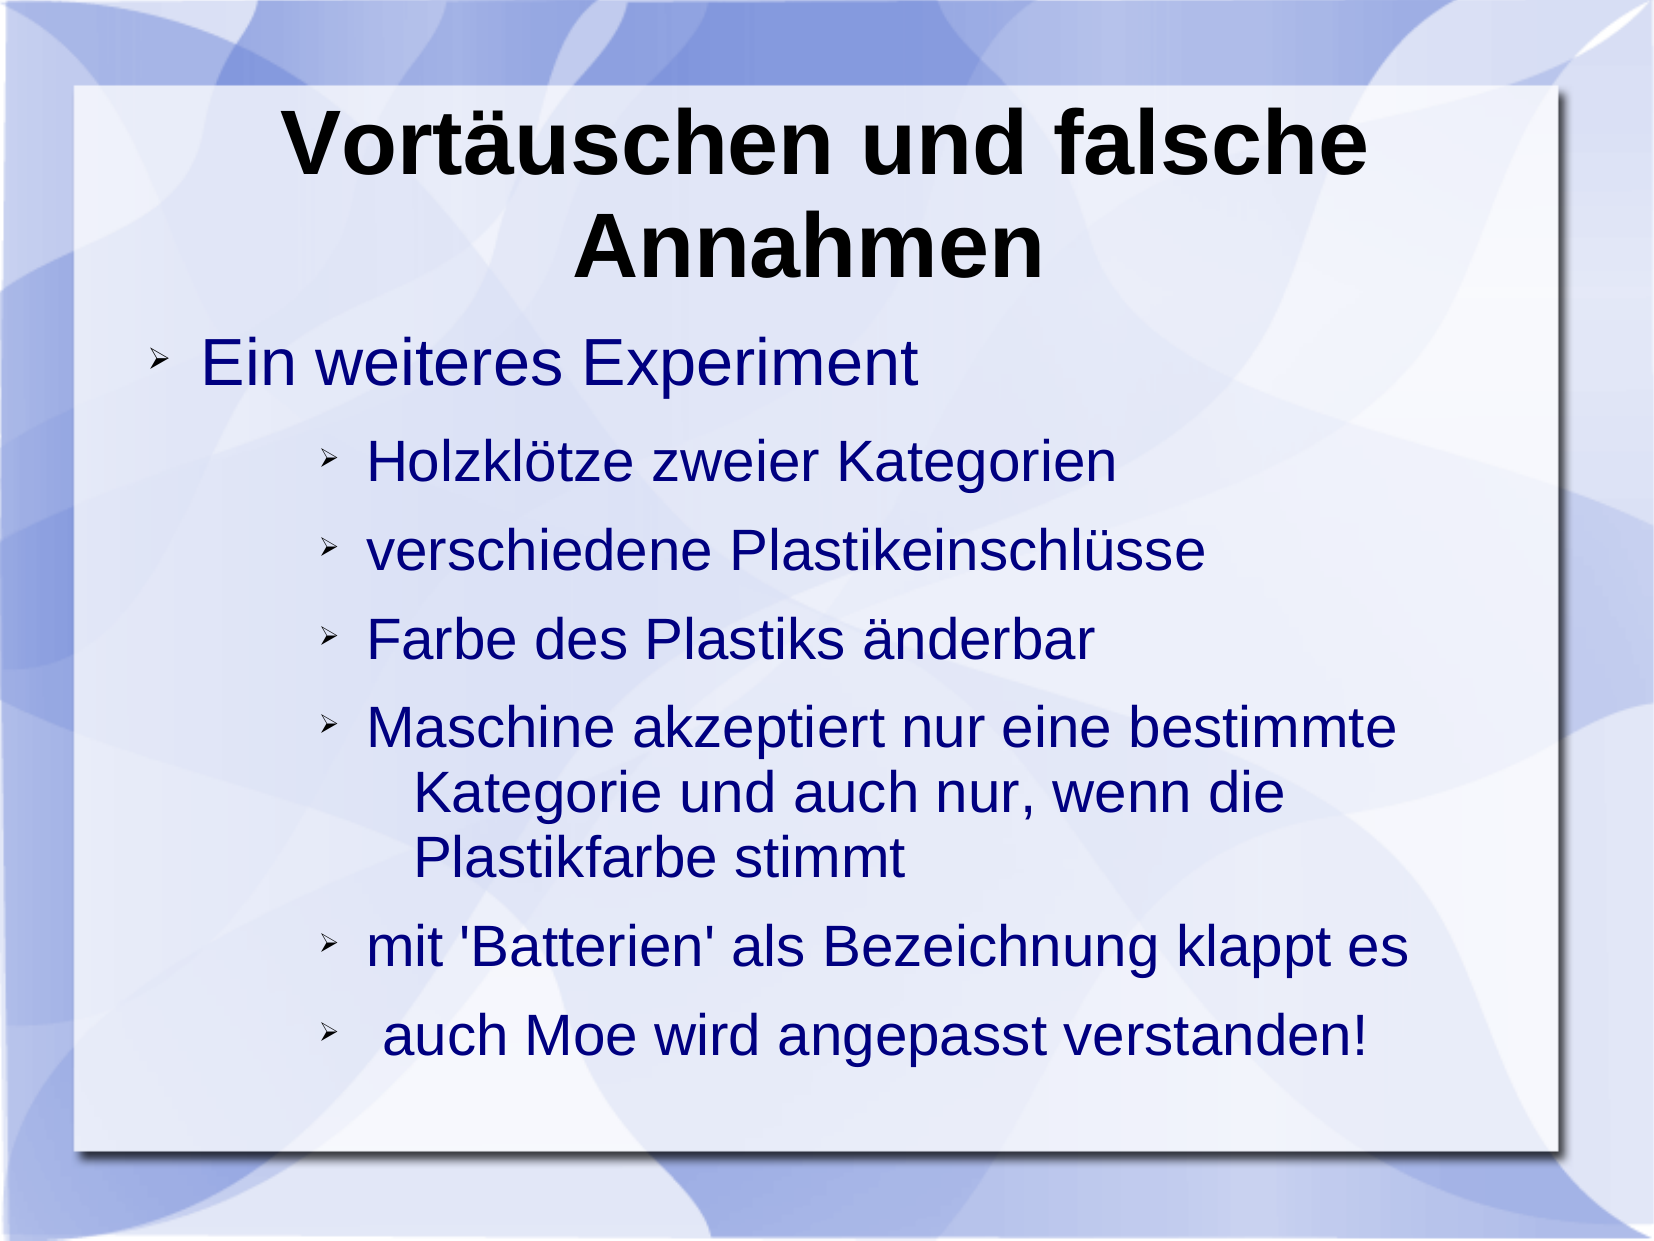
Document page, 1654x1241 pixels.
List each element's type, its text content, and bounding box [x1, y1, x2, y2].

picture [0, 0, 1654, 1241]
title Vortäuschen und falsche Annahmen [82, 91, 1536, 297]
list Ein weiteres Experiment Holzklötze zweier Kategorien verschiedene Plastikeinschlüsse Farbe des Plastiks änderbar Maschine akzeptiert nur eine bestimmte Kategorie und auch nur, wenn die Plastikfarbe stimmt mit 'Batterien' als Bezeichnung klappt es auch Moe wird angepasst verstanden! [129, 324, 1489, 1066]
